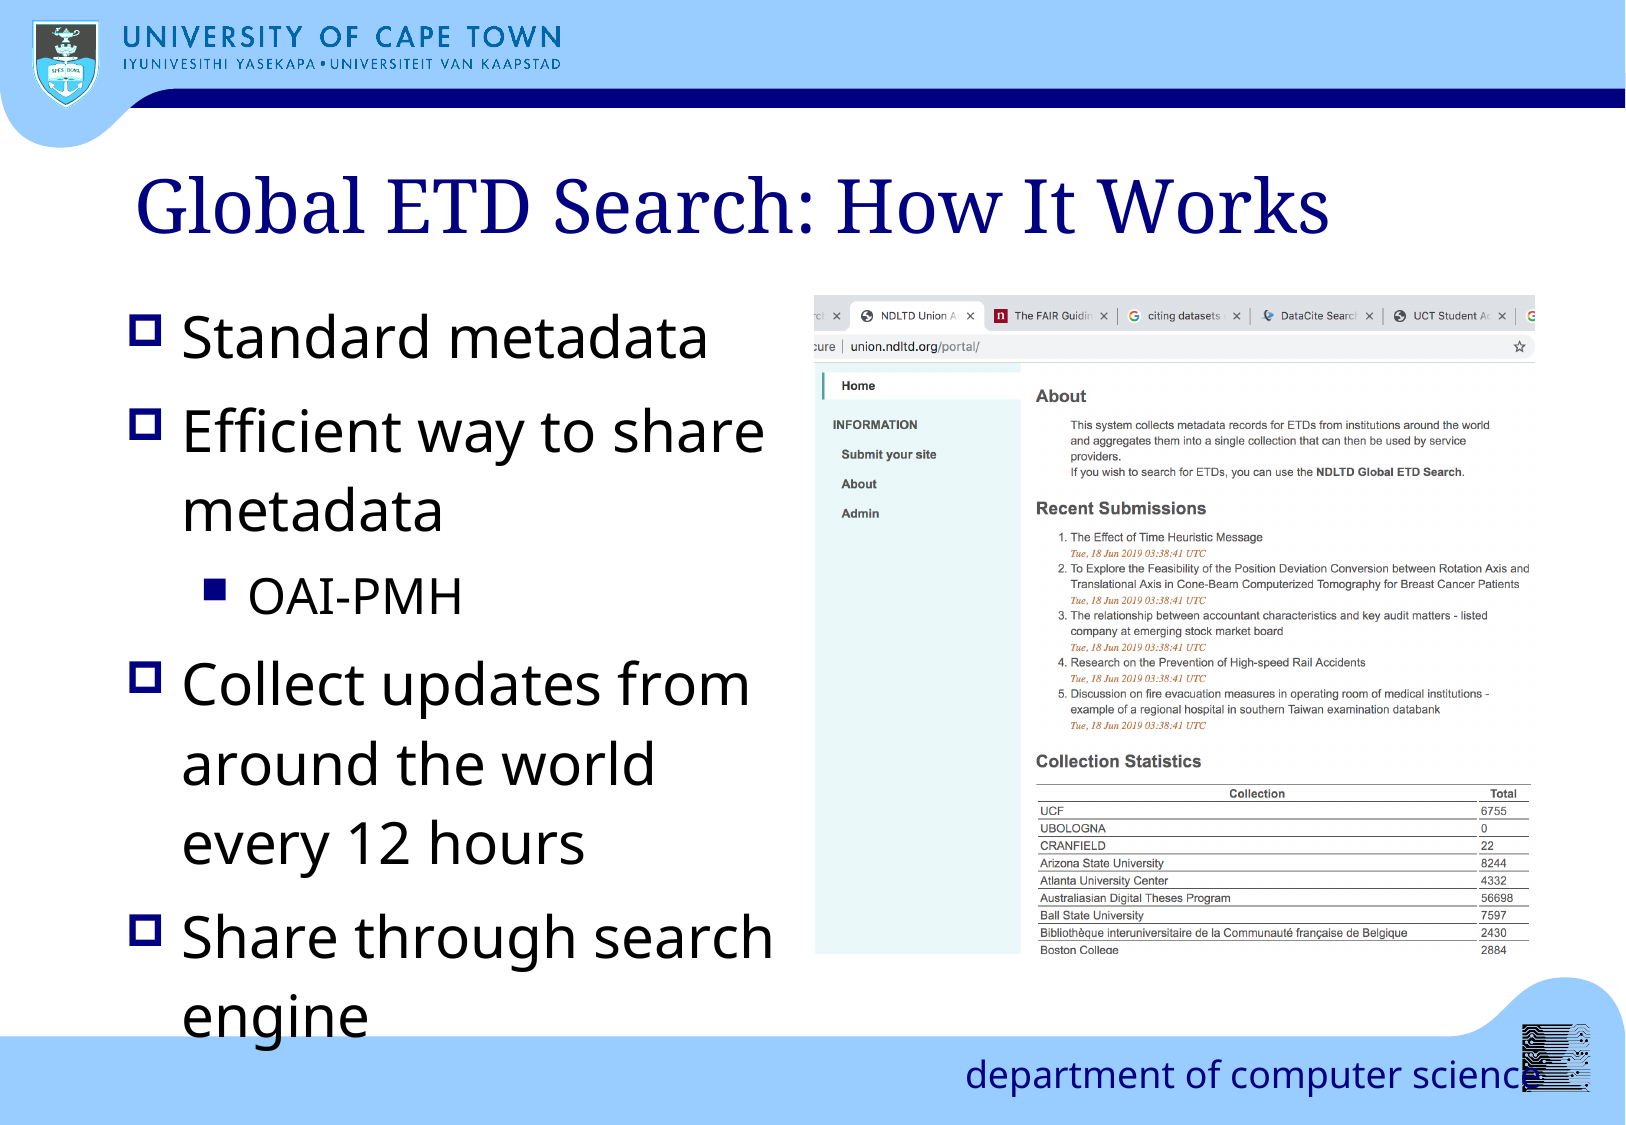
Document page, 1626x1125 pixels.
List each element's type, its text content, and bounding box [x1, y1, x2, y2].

picture [1522, 1024, 1591, 1092]
picture [1526, 1070, 1536, 1076]
title Global ETD Search: How It Works [134, 140, 1571, 268]
picture [120, 23, 563, 71]
list Standard metadata Efficient way to share metadata OAI-PMH Collect updates from around the world every 12 hours Share through search engine [125, 296, 808, 979]
picture [814, 295, 1535, 954]
